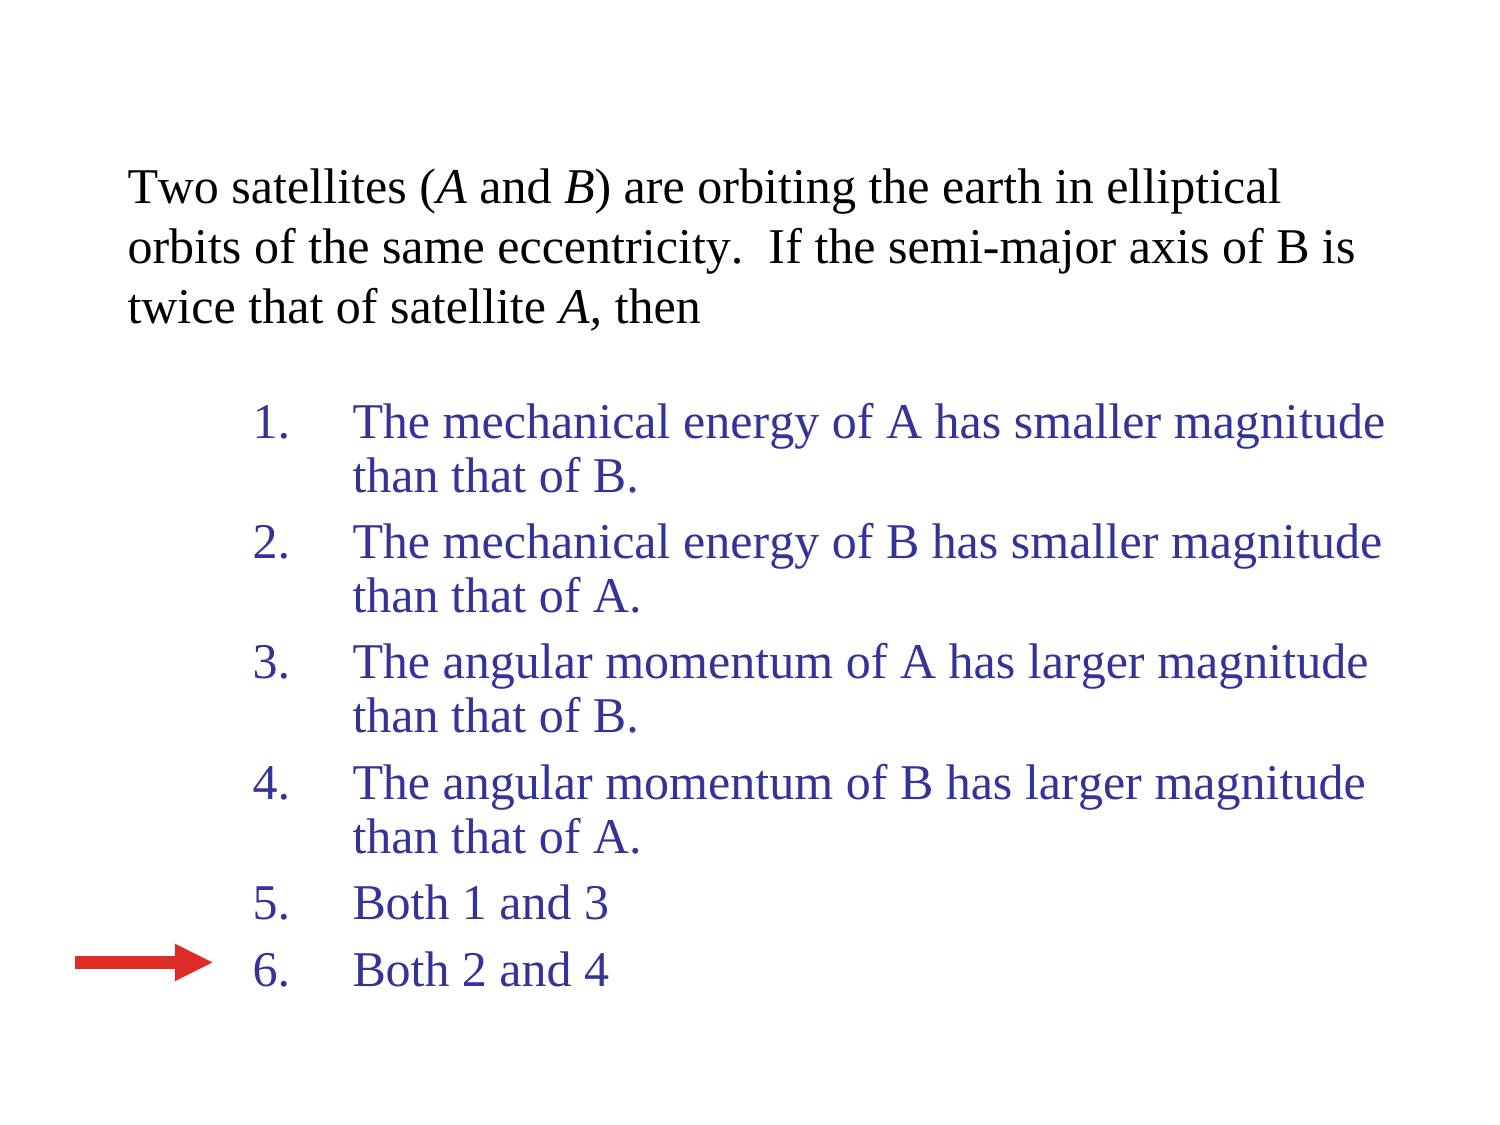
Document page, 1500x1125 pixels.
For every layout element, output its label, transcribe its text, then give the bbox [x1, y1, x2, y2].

title Two satellites (A and B) are orbiting the earth in elliptical orbits of the same eccentricity. If the semi-major axis of B is twice that of satellite A, then [112, 146, 1388, 342]
list The mechanical energy of A has smaller magnitude than that of B. The mechanical energy of B has smaller magnitude than that of A. The angular momentum of A has larger magnitude than that of B. The angular momentum of B has larger magnitude than that of A. Both 1 and 3 Both 2 and 4 [237, 387, 1426, 1005]
